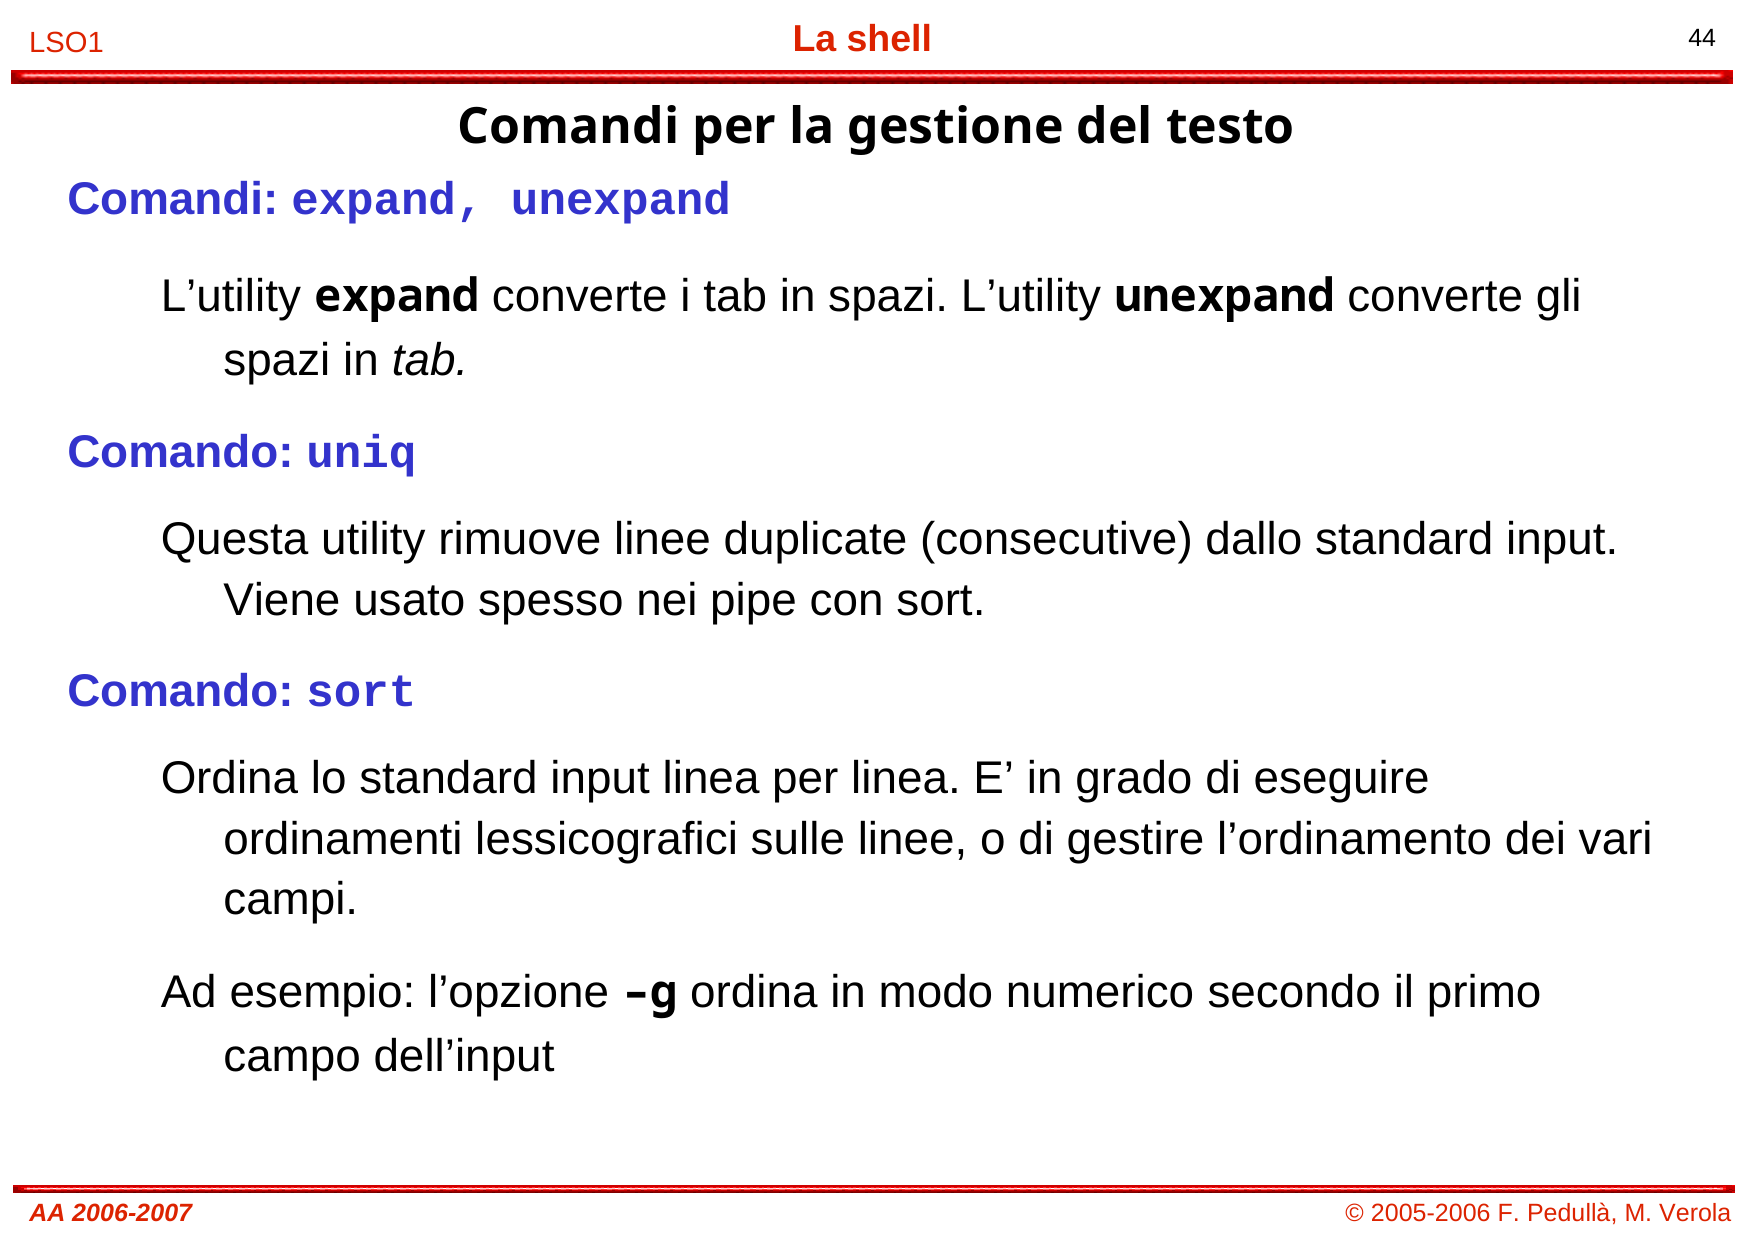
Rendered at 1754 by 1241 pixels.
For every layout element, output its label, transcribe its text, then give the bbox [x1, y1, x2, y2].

title Comandi per la gestione del testo [381, 78, 1372, 165]
picture [13, 1185, 1735, 1193]
list Comandi: expand, unexpand L’utility expand converte i tab in spazi. L’utility unexpand converte gli spazi in tab. Comando: uniq Questa utility rimuove linee duplicate (consecutive) dallo standard input. Viene usato spesso nei pipe con sort. Comando: sort Ordina lo standard input linea per linea. E’ in grado di eseguire ordinamenti lessicografici sulle linee, o di gestire l’ordinamento dei vari campi. Ad esempio: l’opzione –g ordina in modo numerico secondo il primo campo dell’input [52, 165, 1690, 1138]
picture [11, 70, 1733, 84]
